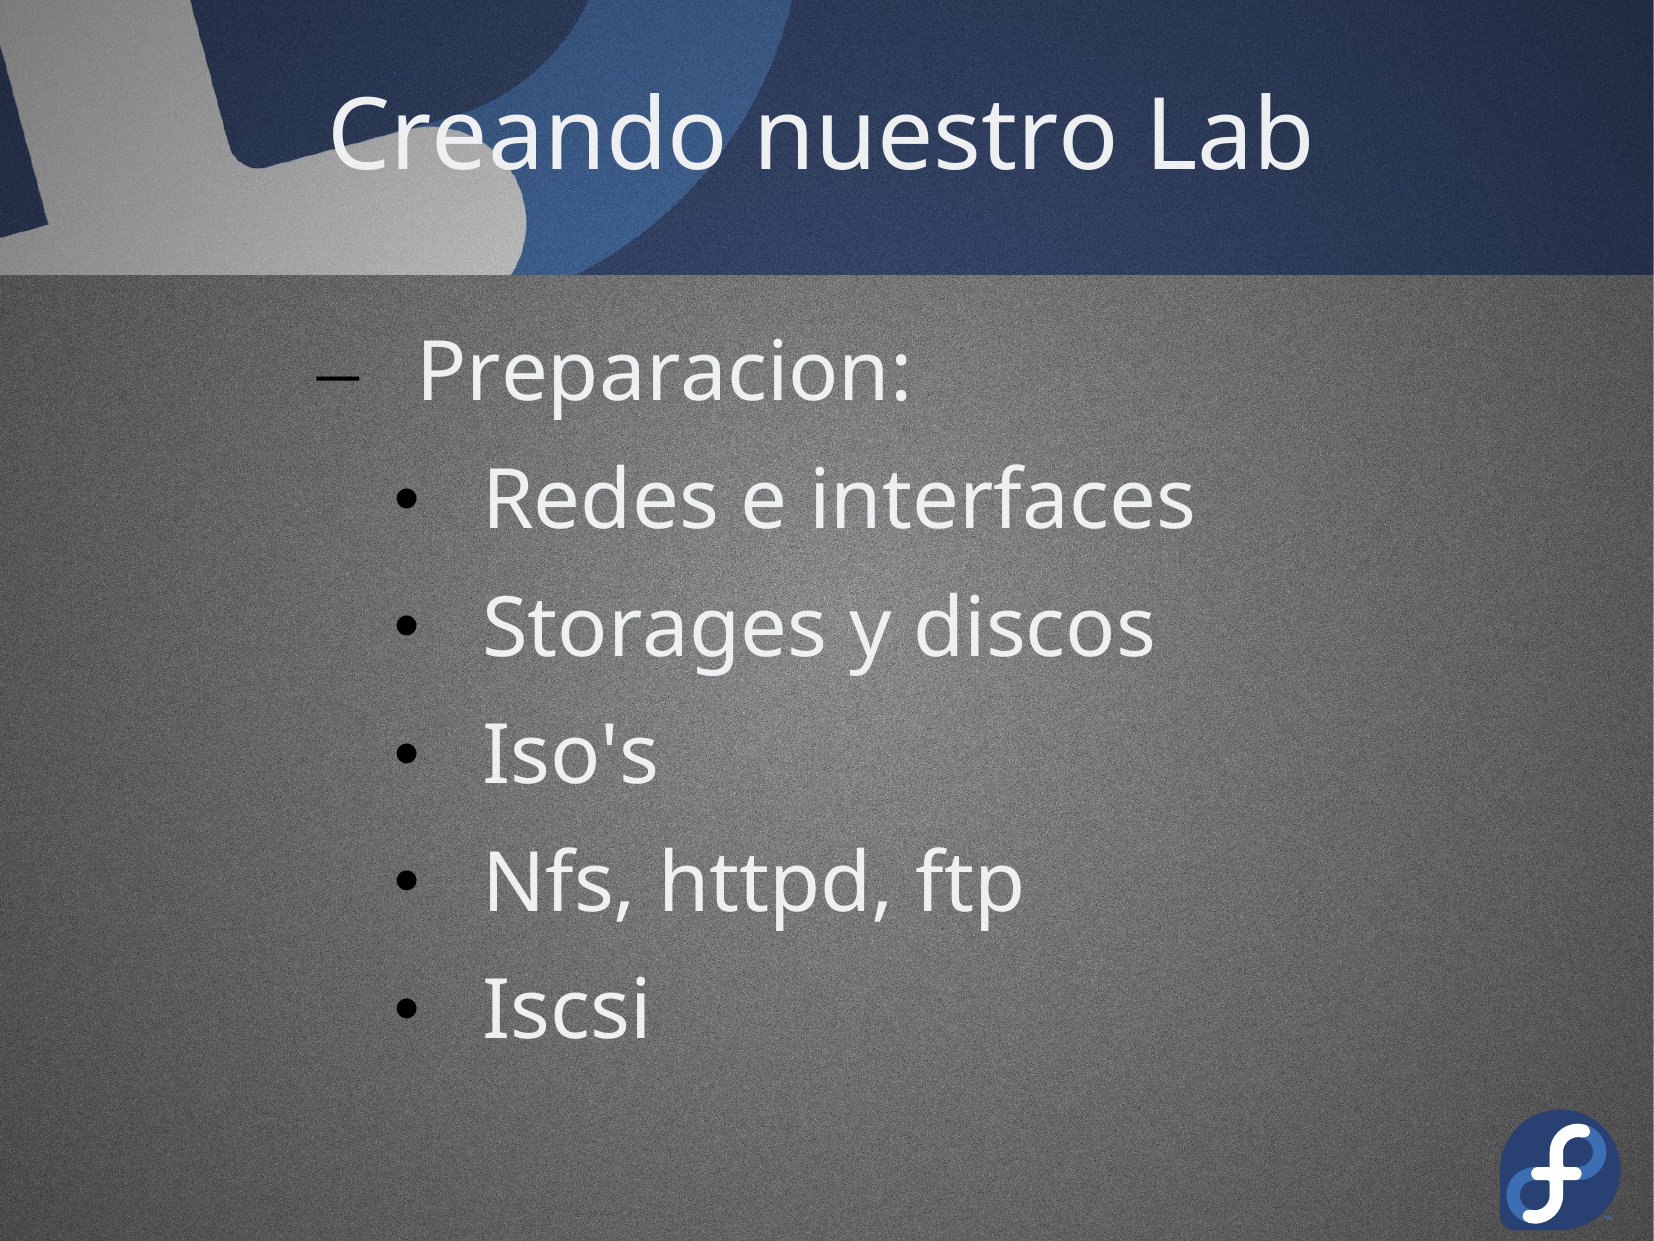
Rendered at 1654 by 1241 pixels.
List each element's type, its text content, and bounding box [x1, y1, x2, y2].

picture [0, 0, 1654, 1241]
text_box Creando nuestro Lab [83, 30, 1561, 237]
text_box Preparacion: Redes e interfaces Storages y discos Iso's Nfs, httpd, ftp Iscsi [210, 315, 1263, 1241]
